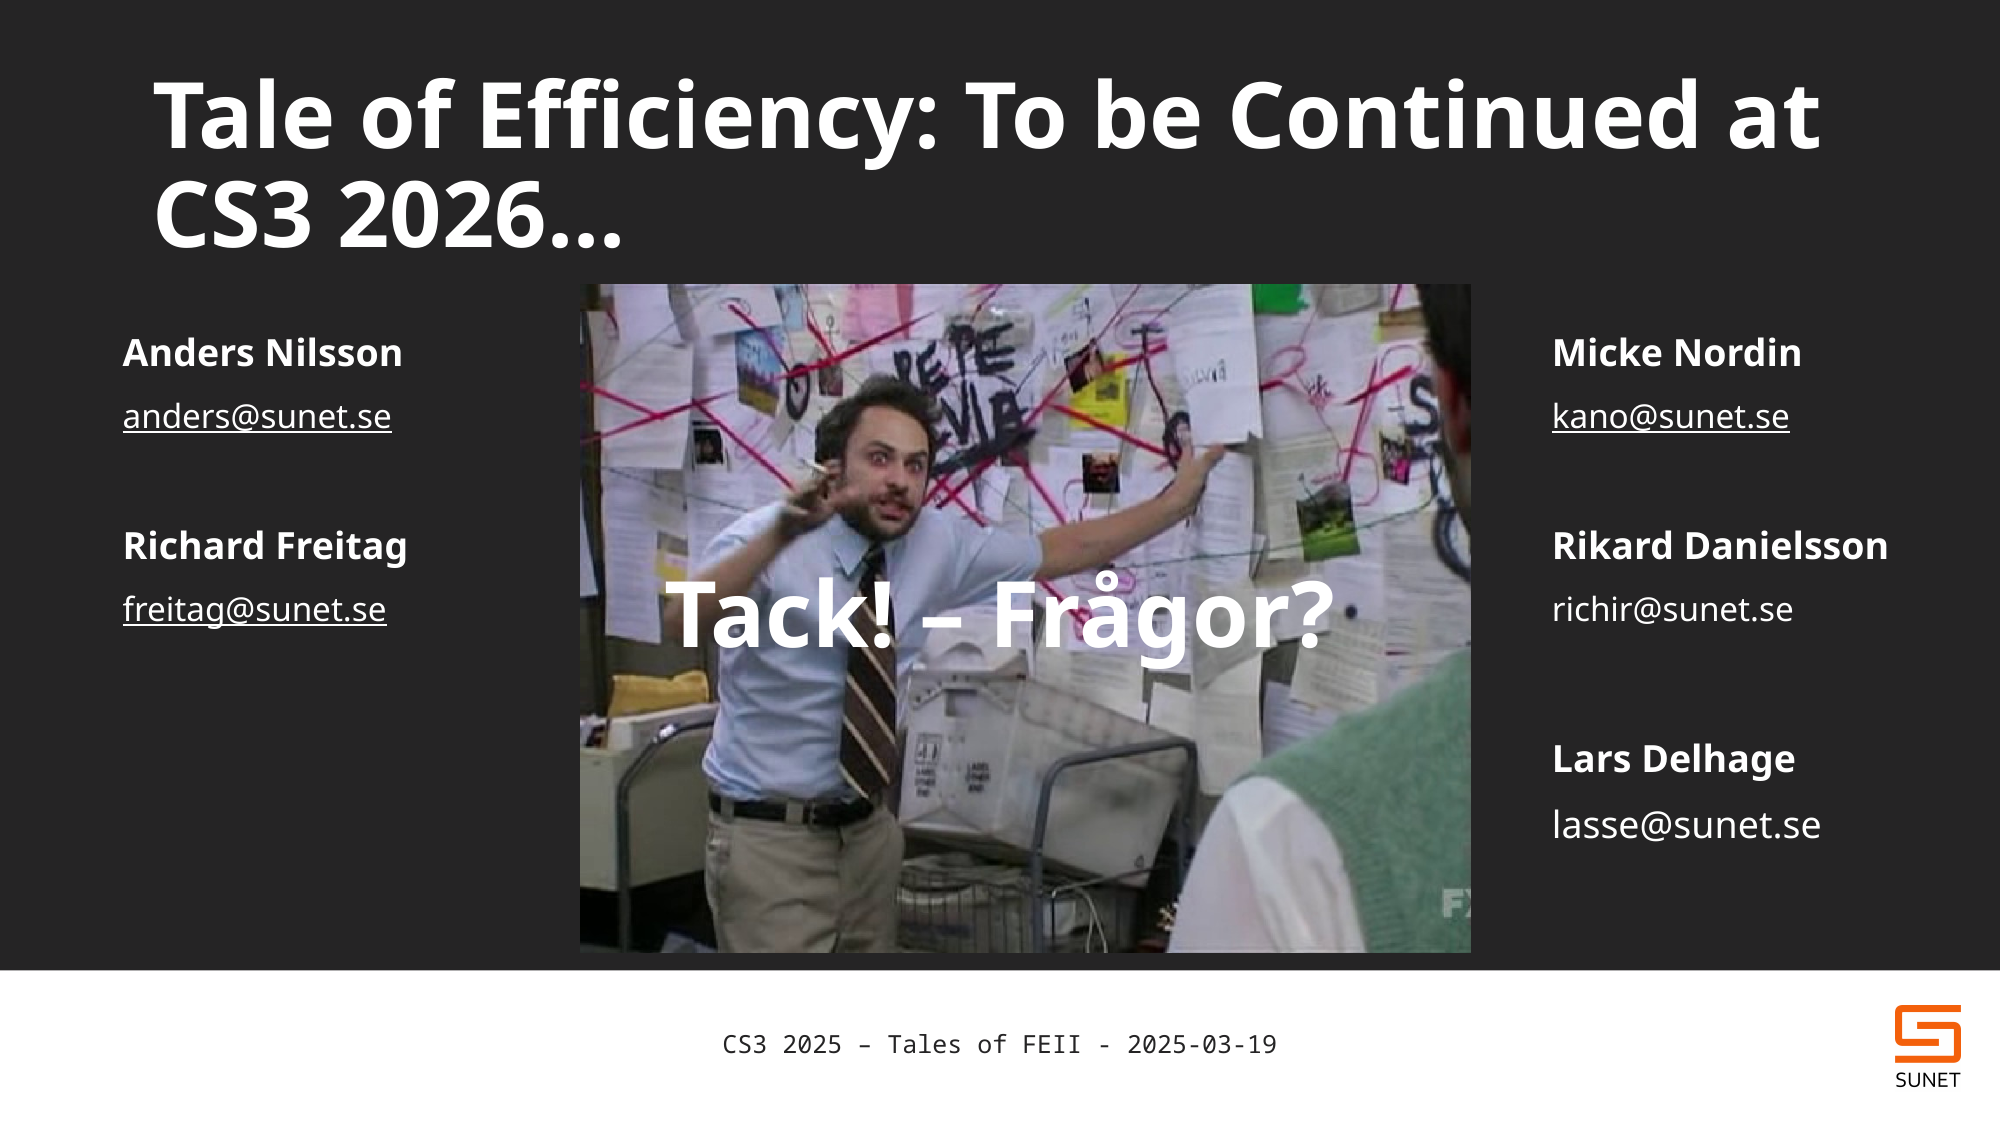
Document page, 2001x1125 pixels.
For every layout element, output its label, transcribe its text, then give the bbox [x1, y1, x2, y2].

list CS3 2025 – Tales of FEII - 2025-03-19 [249, 1024, 1750, 1070]
picture [580, 727, 1471, 953]
title Tack! – Frågor? [137, 508, 1863, 727]
title Tale of Efficiency: To be Continued at CS3 2026... [137, 59, 1863, 278]
text_box Anders Nilsson anders@sunet.se Richard Freitag freitag@sunet.se [107, 321, 571, 886]
picture [1895, 1005, 1961, 1092]
text_box Micke Nordin kano@sunet.se Rikard Danielsson richir@sunet.se Lars Delhage lasse@sunet.se [1536, 321, 2000, 886]
picture [580, 284, 1471, 508]
